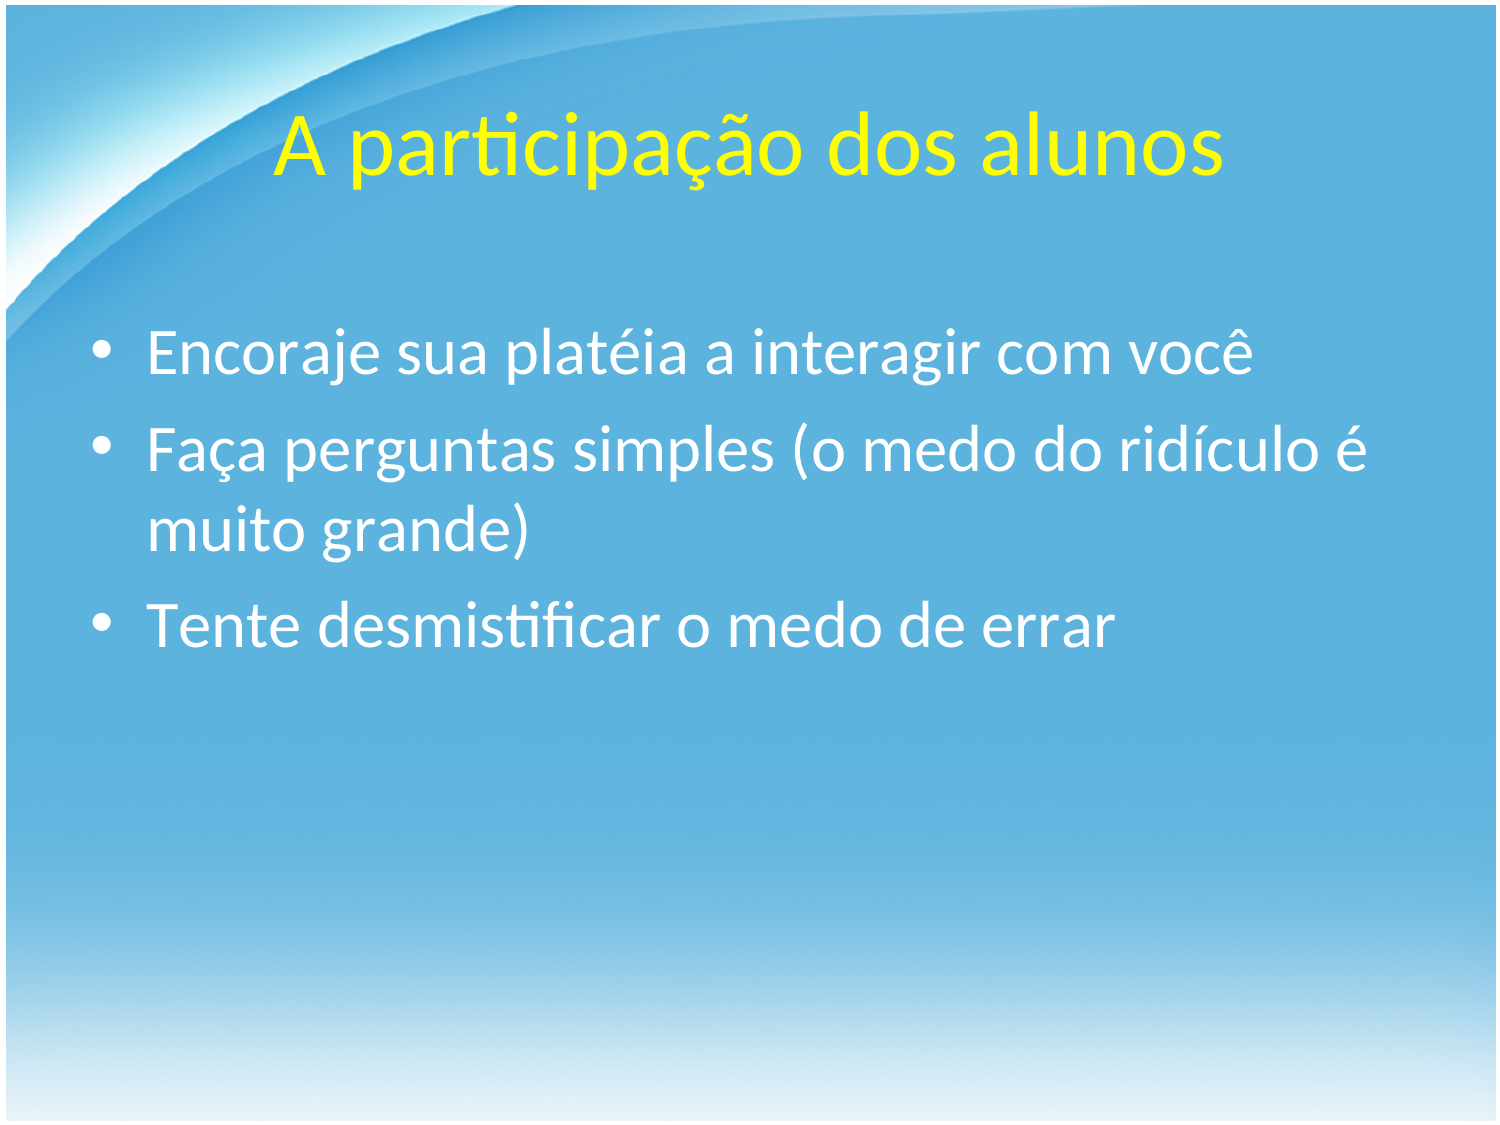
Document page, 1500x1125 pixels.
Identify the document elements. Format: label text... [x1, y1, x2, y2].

picture [0, 0, 1500, 1125]
text_box Encoraje sua platéia a interagir com você Faça perguntas simples (o medo do ridículo é muito grande) Tente desmistificar o medo de errar [75, 300, 1426, 1043]
title A participação dos alunos [75, 21, 1425, 257]
